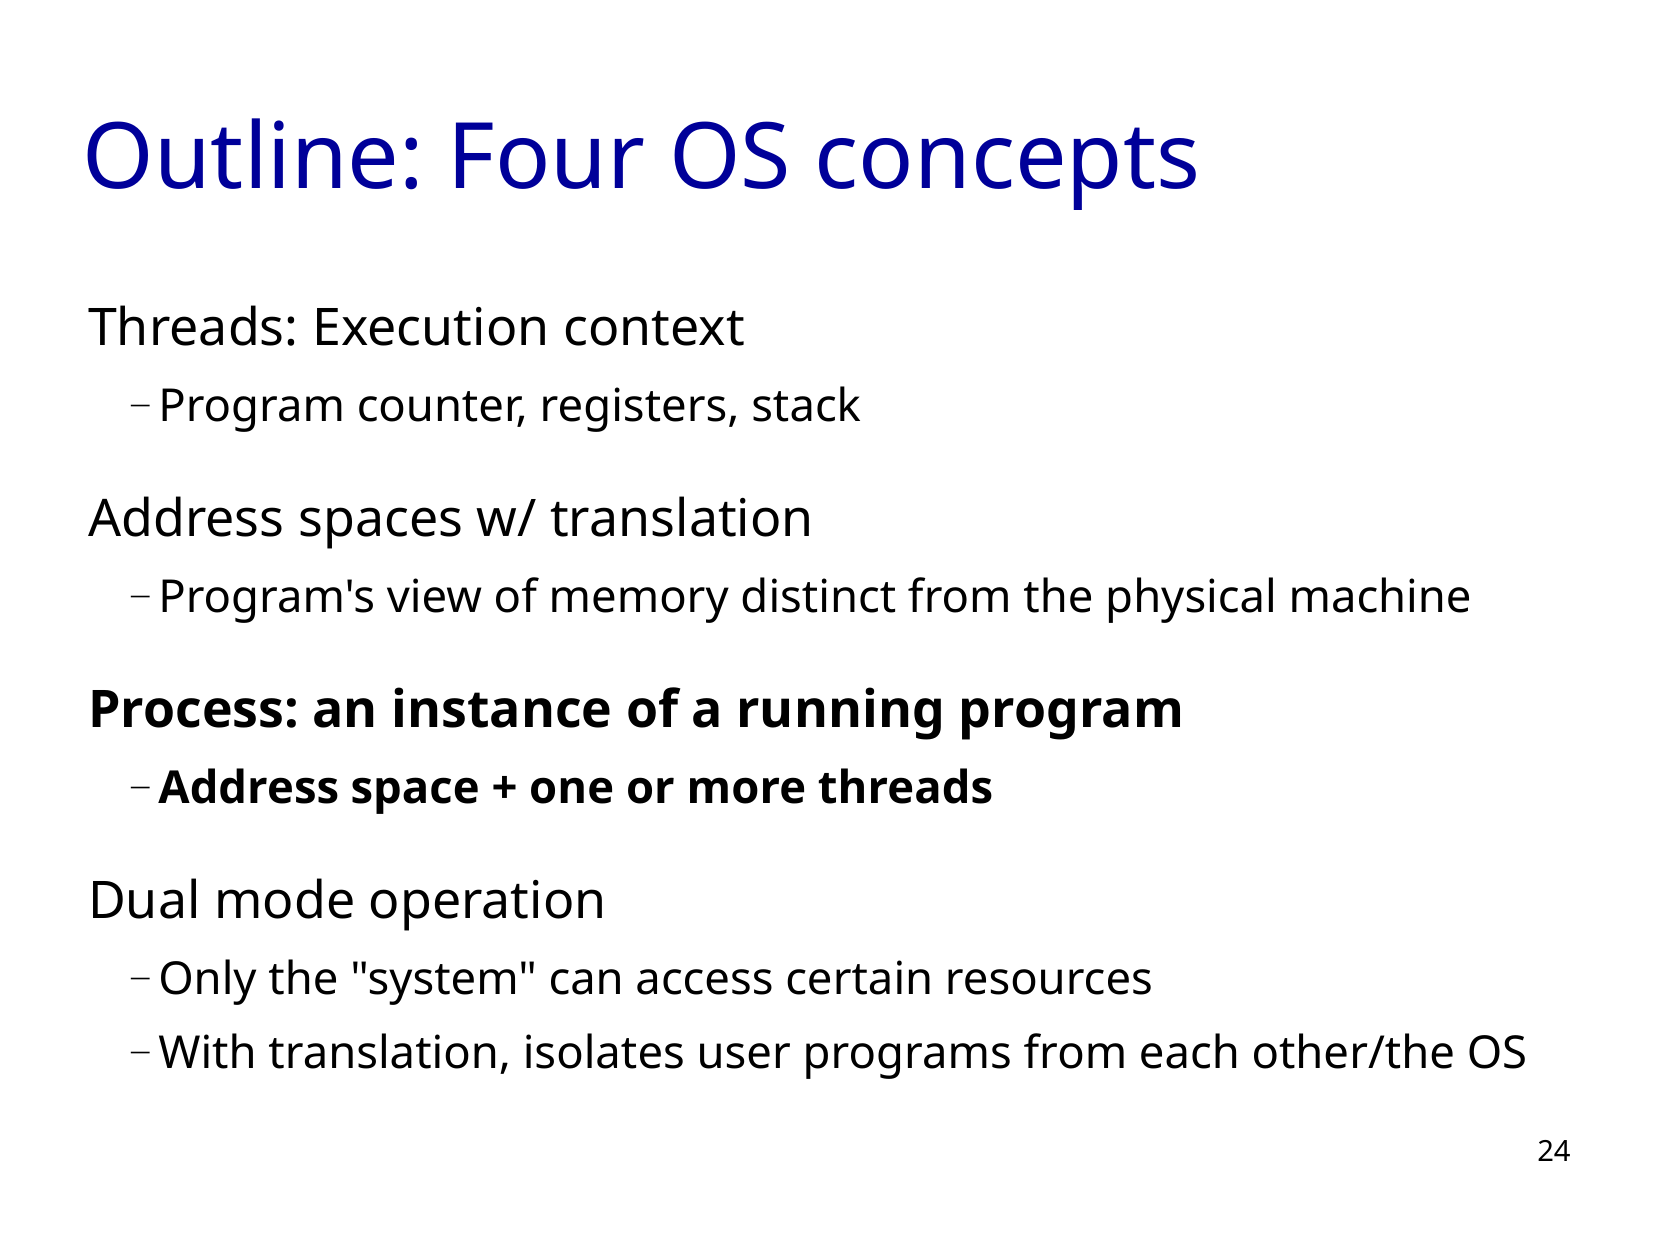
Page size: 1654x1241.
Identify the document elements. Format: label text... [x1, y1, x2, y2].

title Outline: Four OS concepts [82, 49, 1571, 257]
list Threads: Execution context Program counter, registers, stack Address spaces w/ translation Program's view of memory distinct from the physical machine Process: an instance of a running program Address space + one or more threads Dual mode operation Only the "system" can access certain resources With translation, isolates user programs from each other/the OS [60, 290, 1571, 1096]
